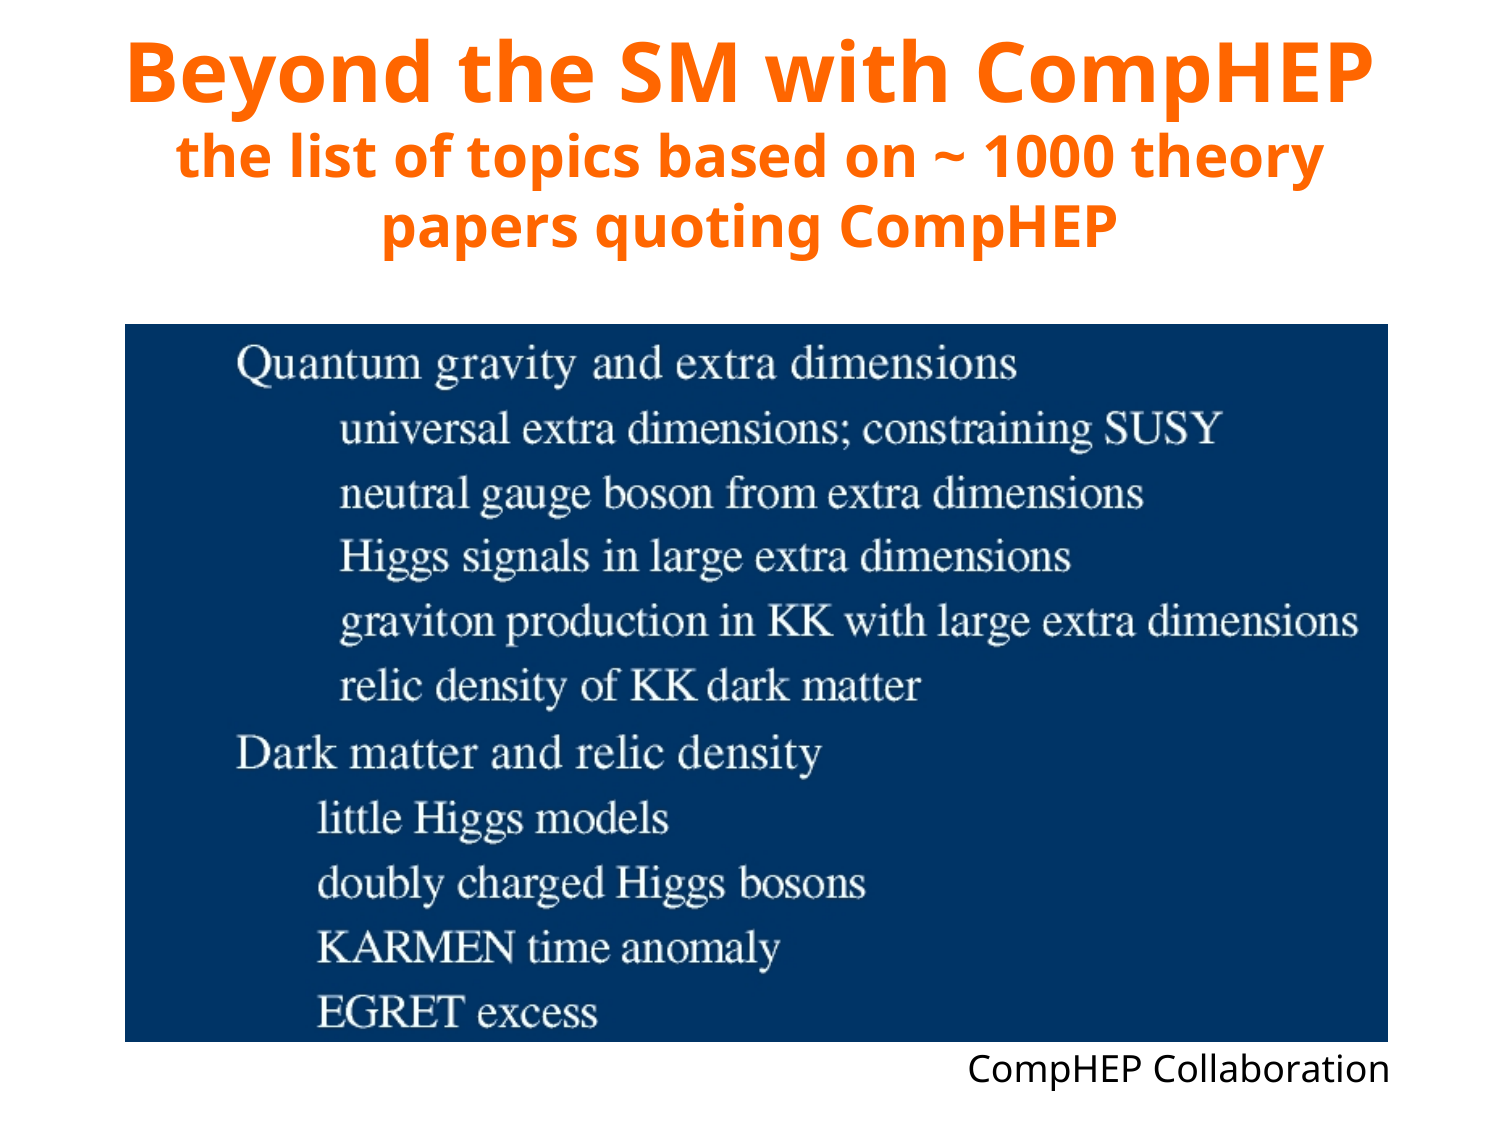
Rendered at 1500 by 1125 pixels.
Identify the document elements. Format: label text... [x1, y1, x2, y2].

text_box CompHEP Collaboration [952, 1037, 1407, 1098]
title Beyond the SM with CompHEP the list of topics based on ~ 1000 theory papers quoting CompHEP [75, 11, 1426, 267]
picture [125, 324, 1388, 1042]
